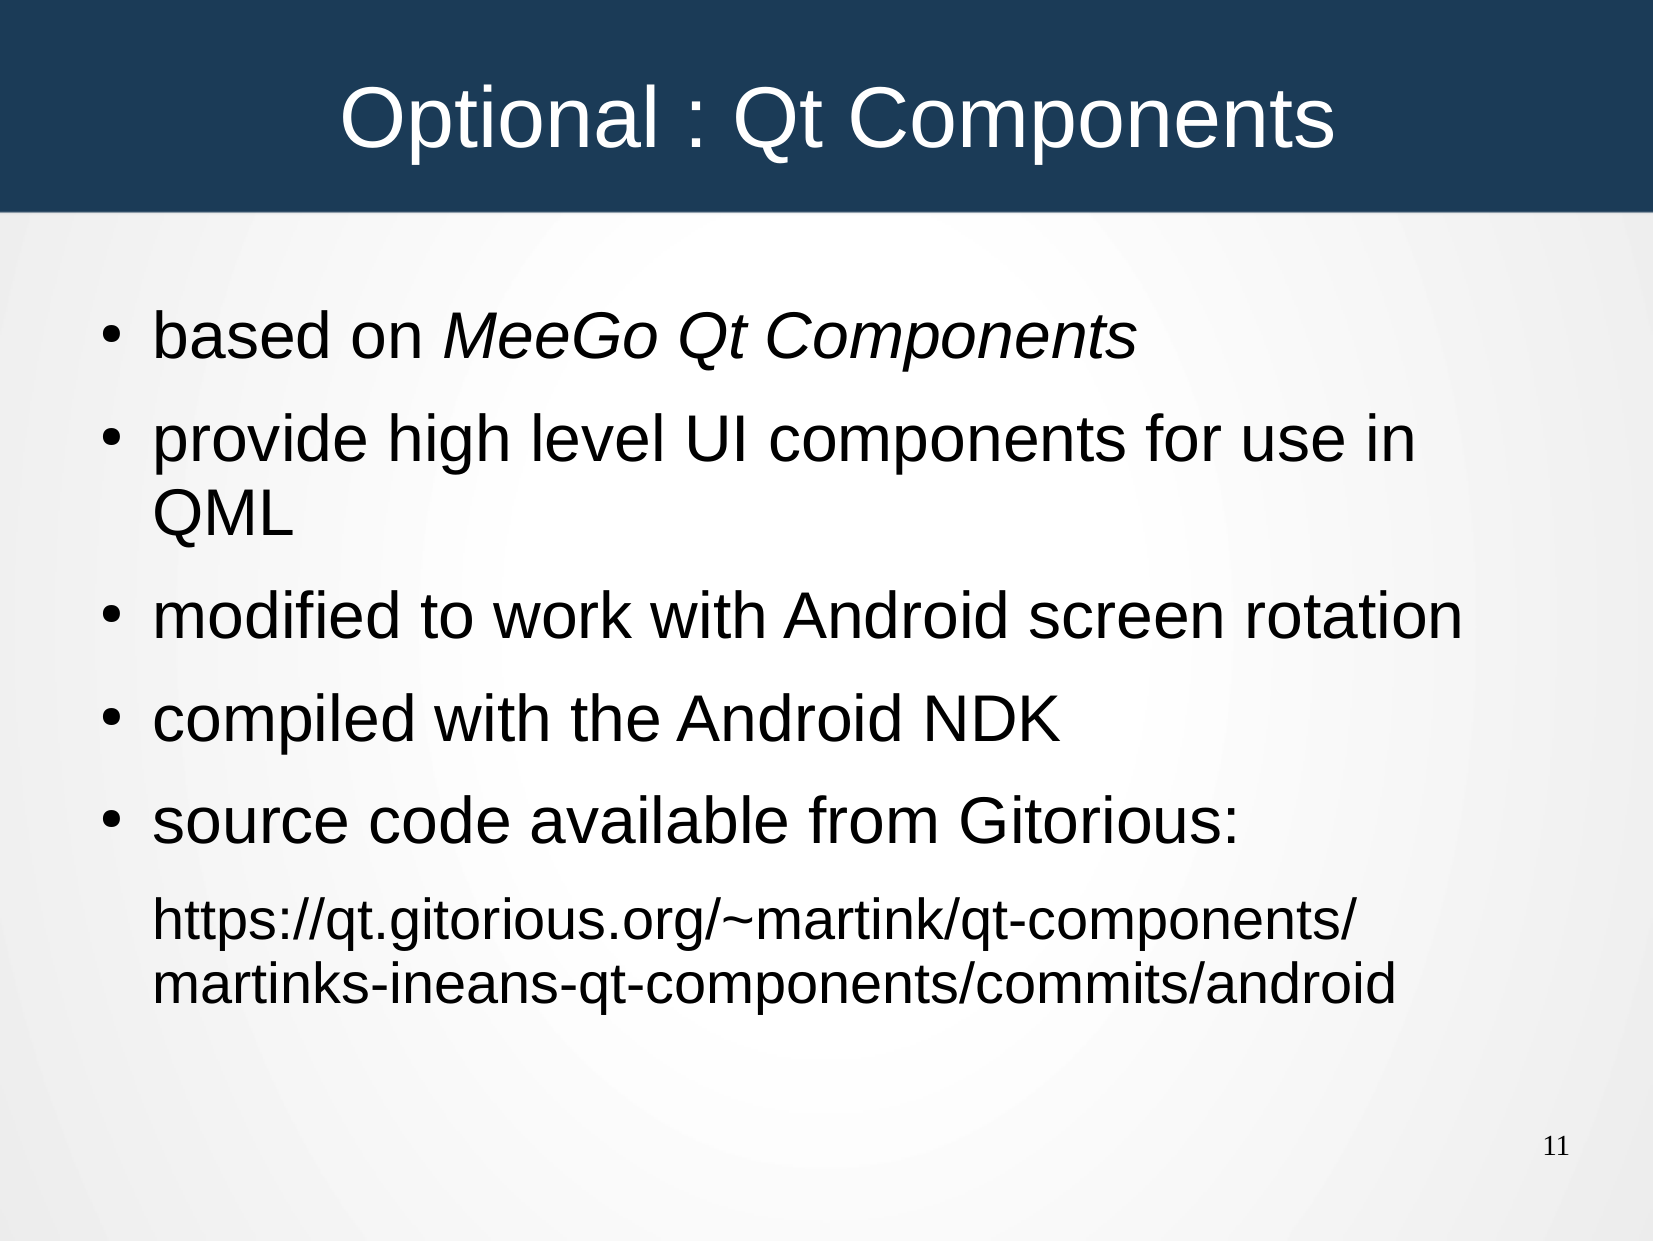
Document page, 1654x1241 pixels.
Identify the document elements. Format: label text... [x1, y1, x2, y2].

title Optional : Qt Components [82, 47, 1571, 189]
picture [0, 0, 1653, 1241]
list based on MeeGo Qt Components provide high level UI components for use in QML modified to work with Android screen rotation compiled with the Android NDK source code available from Gitorious: https://qt.gitorious.org/~martink/qt-components/martinks-ineans-qt-components/commits/android [82, 299, 1571, 1019]
